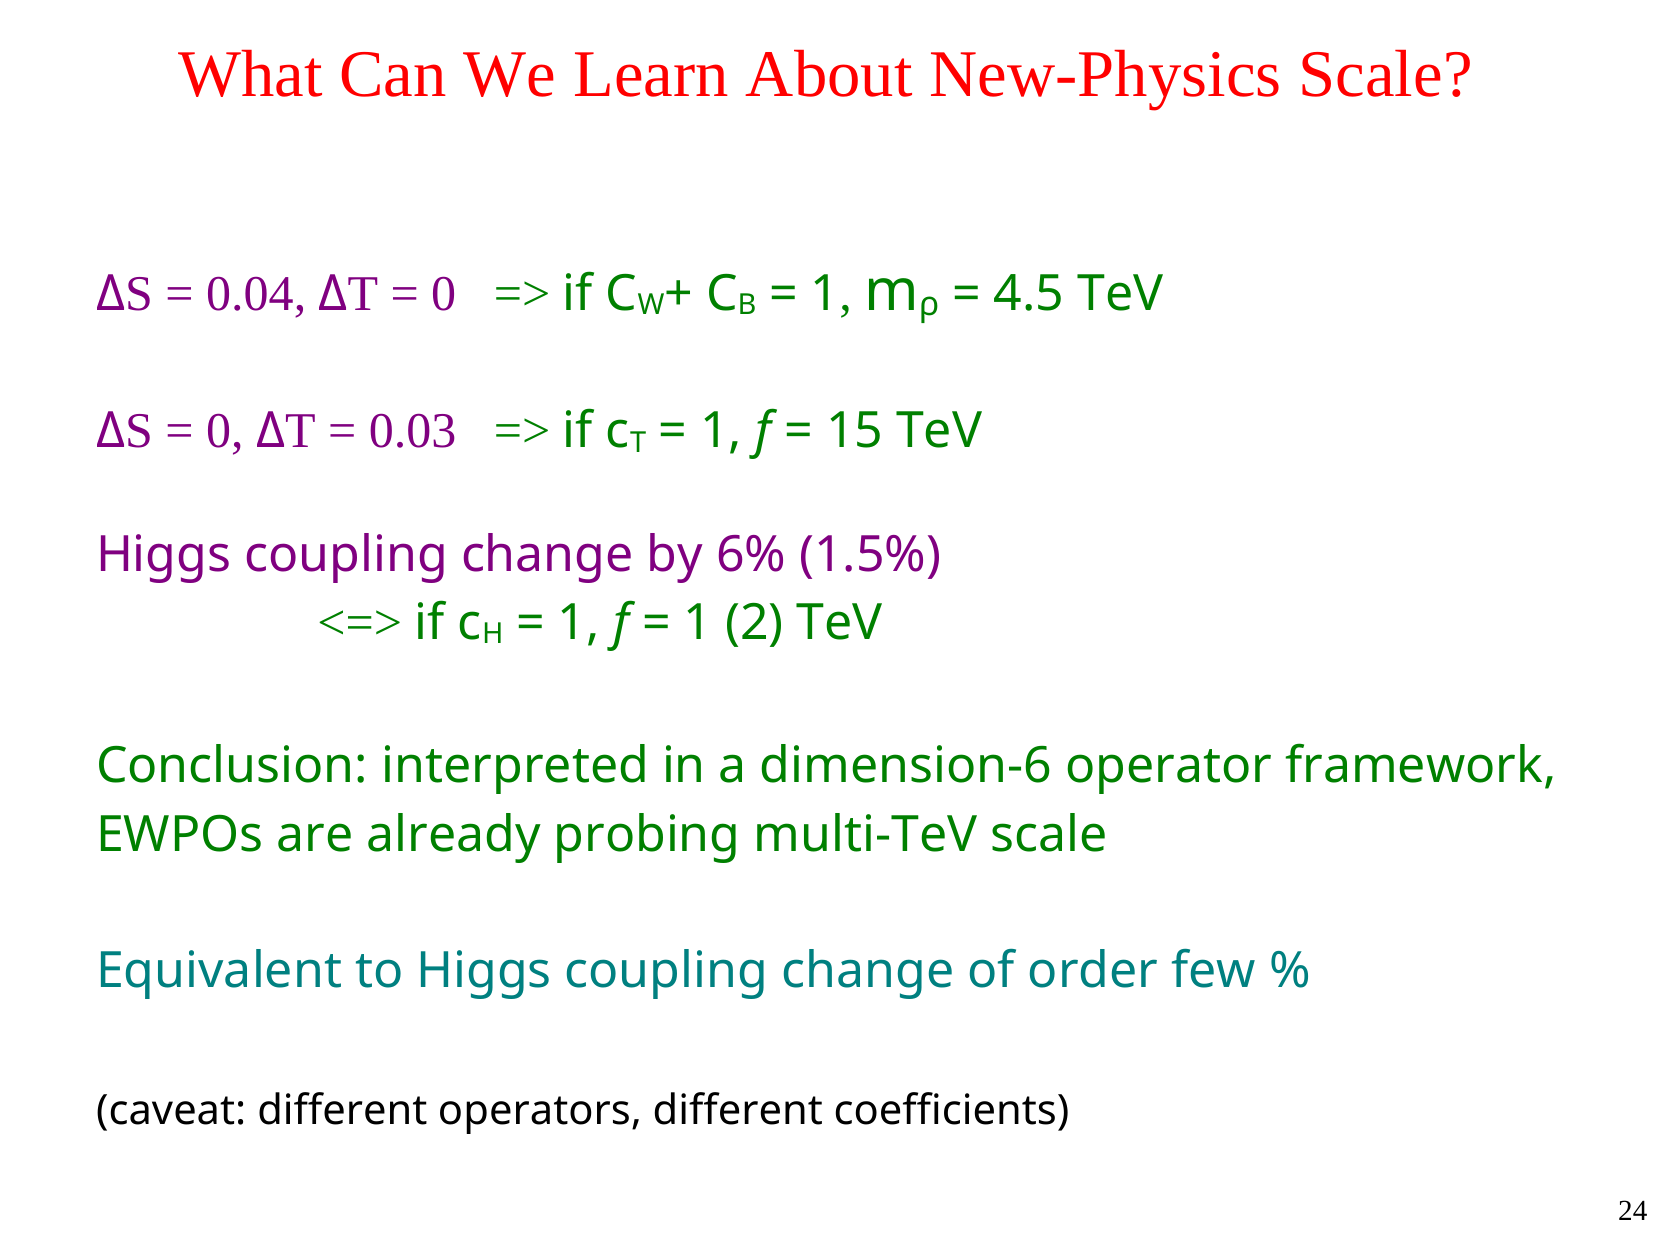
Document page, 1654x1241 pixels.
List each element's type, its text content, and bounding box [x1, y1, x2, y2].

text_box ΔS = 0.04, ΔT = 0 => if CW+ CB = 1, mρ = 4.5 TeV ΔS = 0, ΔT = 0.03 => if cT = 1, f = 15 TeV Higgs coupling change by 6% (1.5%) <=> if cH = 1, f = 1 (2) TeV Conclusion: interpreted in a dimension-6 operator framework, EWPOs are already probing multi-TeV scale Equivalent to Higgs coupling change of order few % (caveat: different operators, different coefficients) [96, 248, 1618, 1105]
title What Can We Learn About New-Physics Scale? [128, 5, 1541, 144]
